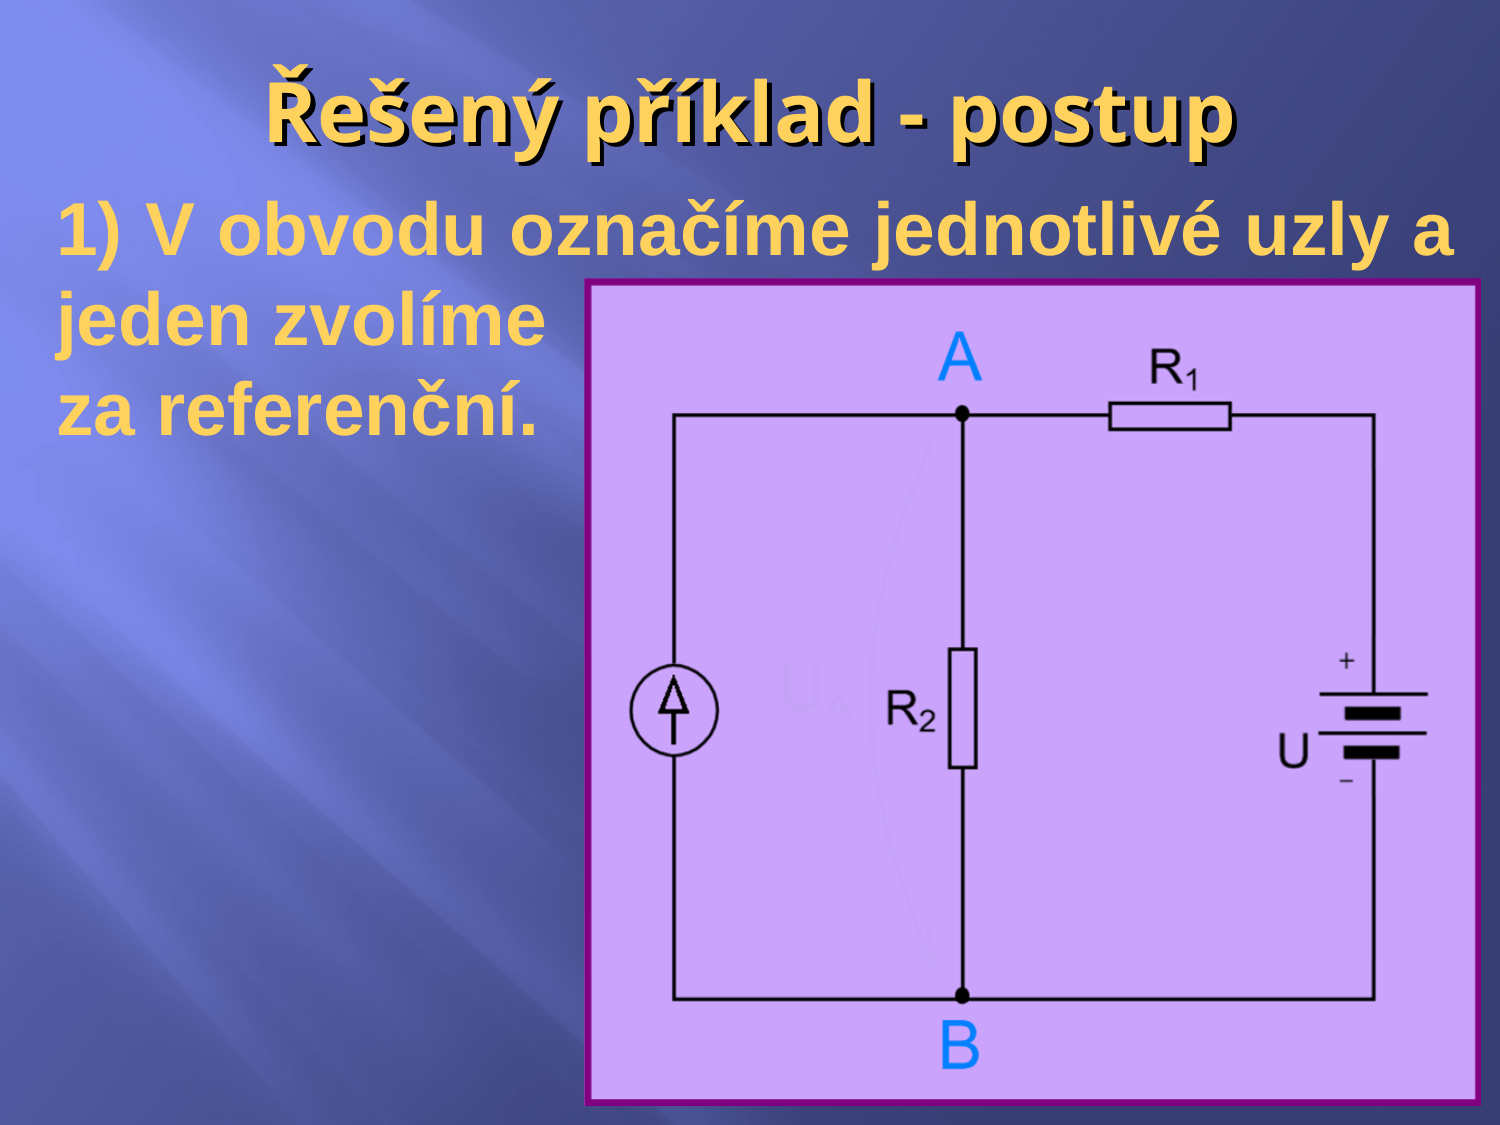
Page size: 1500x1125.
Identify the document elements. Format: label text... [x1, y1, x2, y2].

title Řešený příklad - postup [75, 45, 1426, 172]
text_box 1) V obvodu označíme jednotlivé uzly a jeden zvolíme za referenční. [41, 172, 1471, 480]
picture [584, 278, 1481, 1106]
